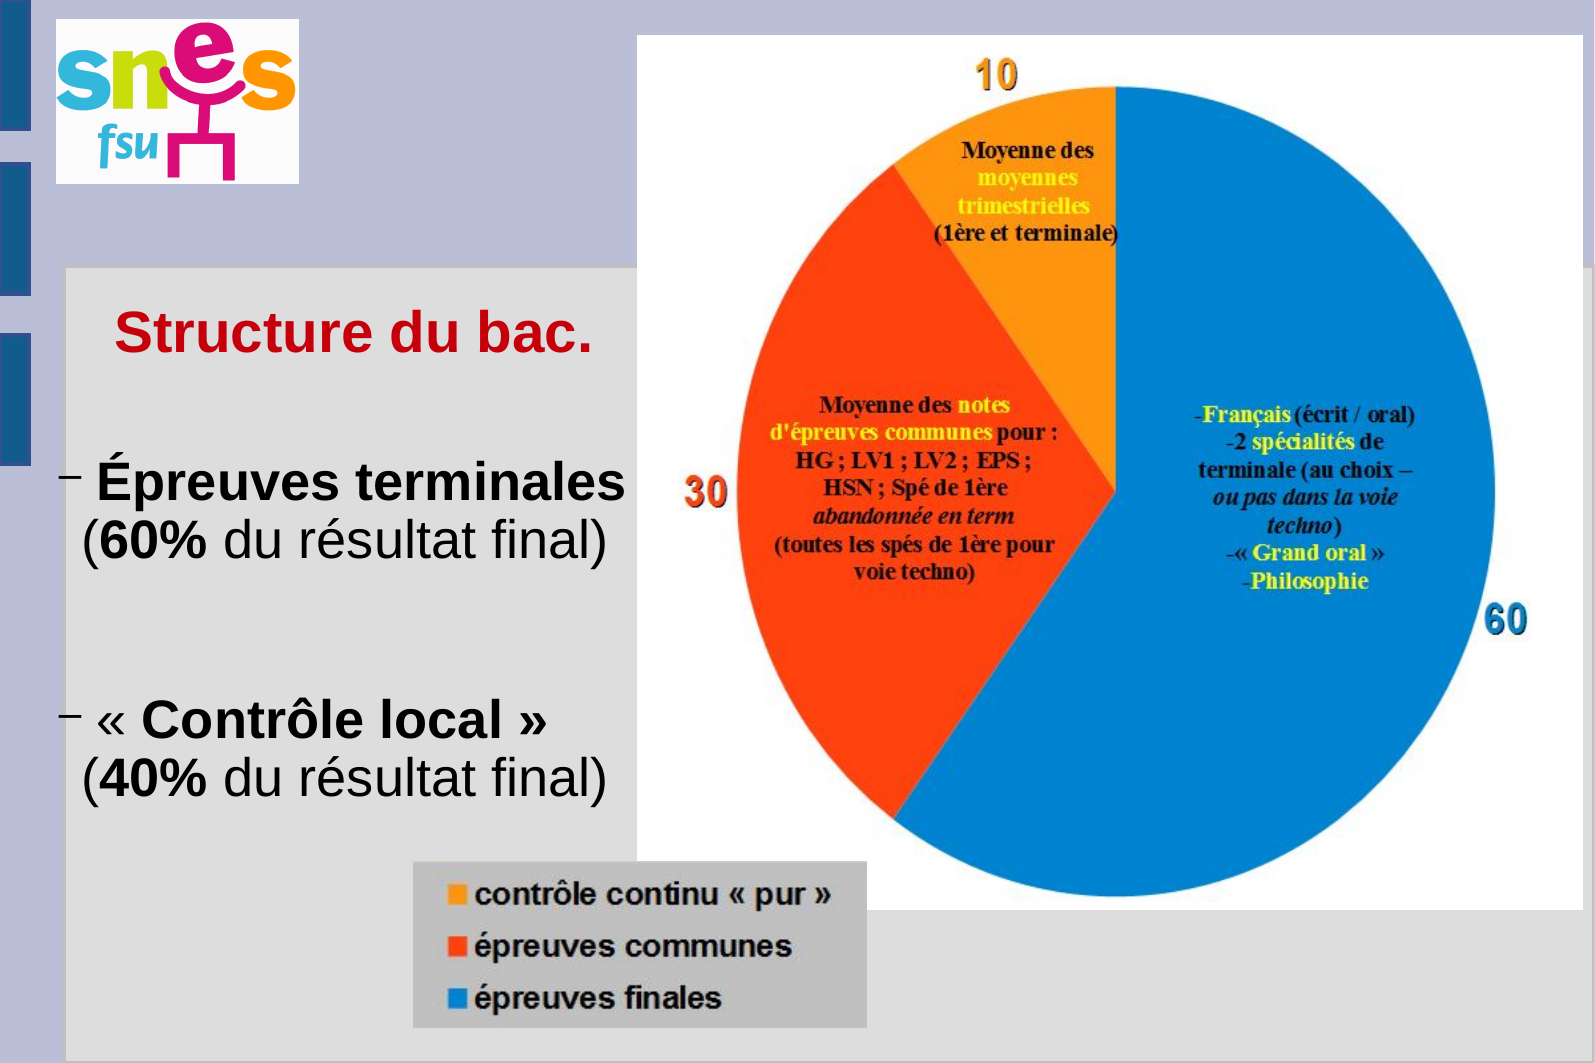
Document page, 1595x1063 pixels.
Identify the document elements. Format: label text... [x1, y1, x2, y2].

picture [56, 19, 299, 184]
list Épreuves terminales (60% du résultat final) « Contrôle local » (40% du résultat final) [59, 298, 1524, 1063]
picture [413, 35, 1583, 1028]
title Structure du bac. [11, 271, 637, 388]
